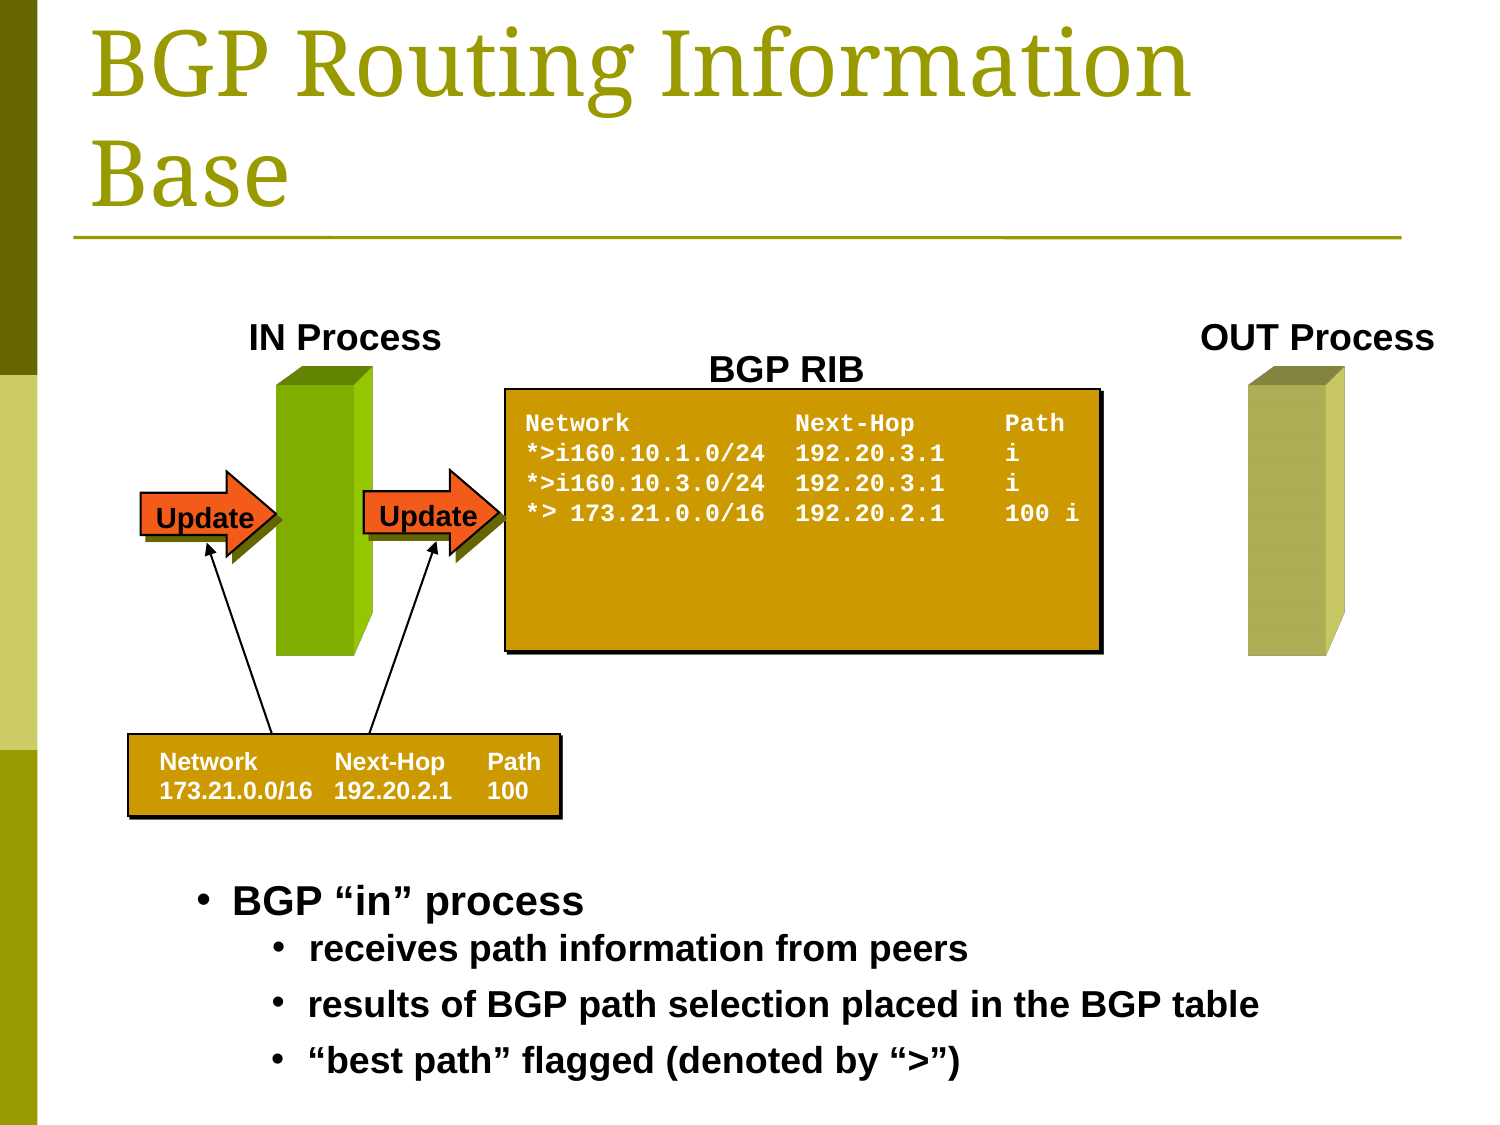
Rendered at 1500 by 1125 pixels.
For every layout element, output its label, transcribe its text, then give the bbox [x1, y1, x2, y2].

title BGP Routing Information Base [75, 0, 1426, 233]
text_box Update [141, 491, 270, 543]
text_box BGP RIB [693, 337, 880, 398]
text_box * 173.21.0.0/16 192.20.2.1 100 i [510, 488, 1096, 534]
text_box [270, 366, 372, 655]
text_box Network Next-Hop Path *>i160.10.1.0/24 192.20.3.1 i *>i160.10.3.0/24 192.20.3.1 i [510, 398, 1081, 504]
text_box [505, 389, 1101, 652]
text_box BGP “in” process receives path information from peers [181, 866, 985, 971]
text_box [449, 470, 474, 490]
text_box [449, 541, 466, 555]
text_box > [527, 487, 572, 533]
text_box OUT Process [1185, 305, 1451, 366]
text_box [1248, 366, 1344, 655]
text_box [493, 507, 500, 518]
text_box “best path” flagged (denoted by “>”) [181, 1028, 977, 1089]
text_box [226, 543, 243, 557]
text_box results of BGP path selection placed in the BGP table [181, 971, 1276, 1033]
text_box IN Process [233, 305, 457, 366]
text_box Network Next-Hop Path 173.21.0.0/16 192.20.2.1 100 [118, 723, 584, 826]
text_box Update [364, 490, 493, 541]
text_box [226, 471, 250, 491]
